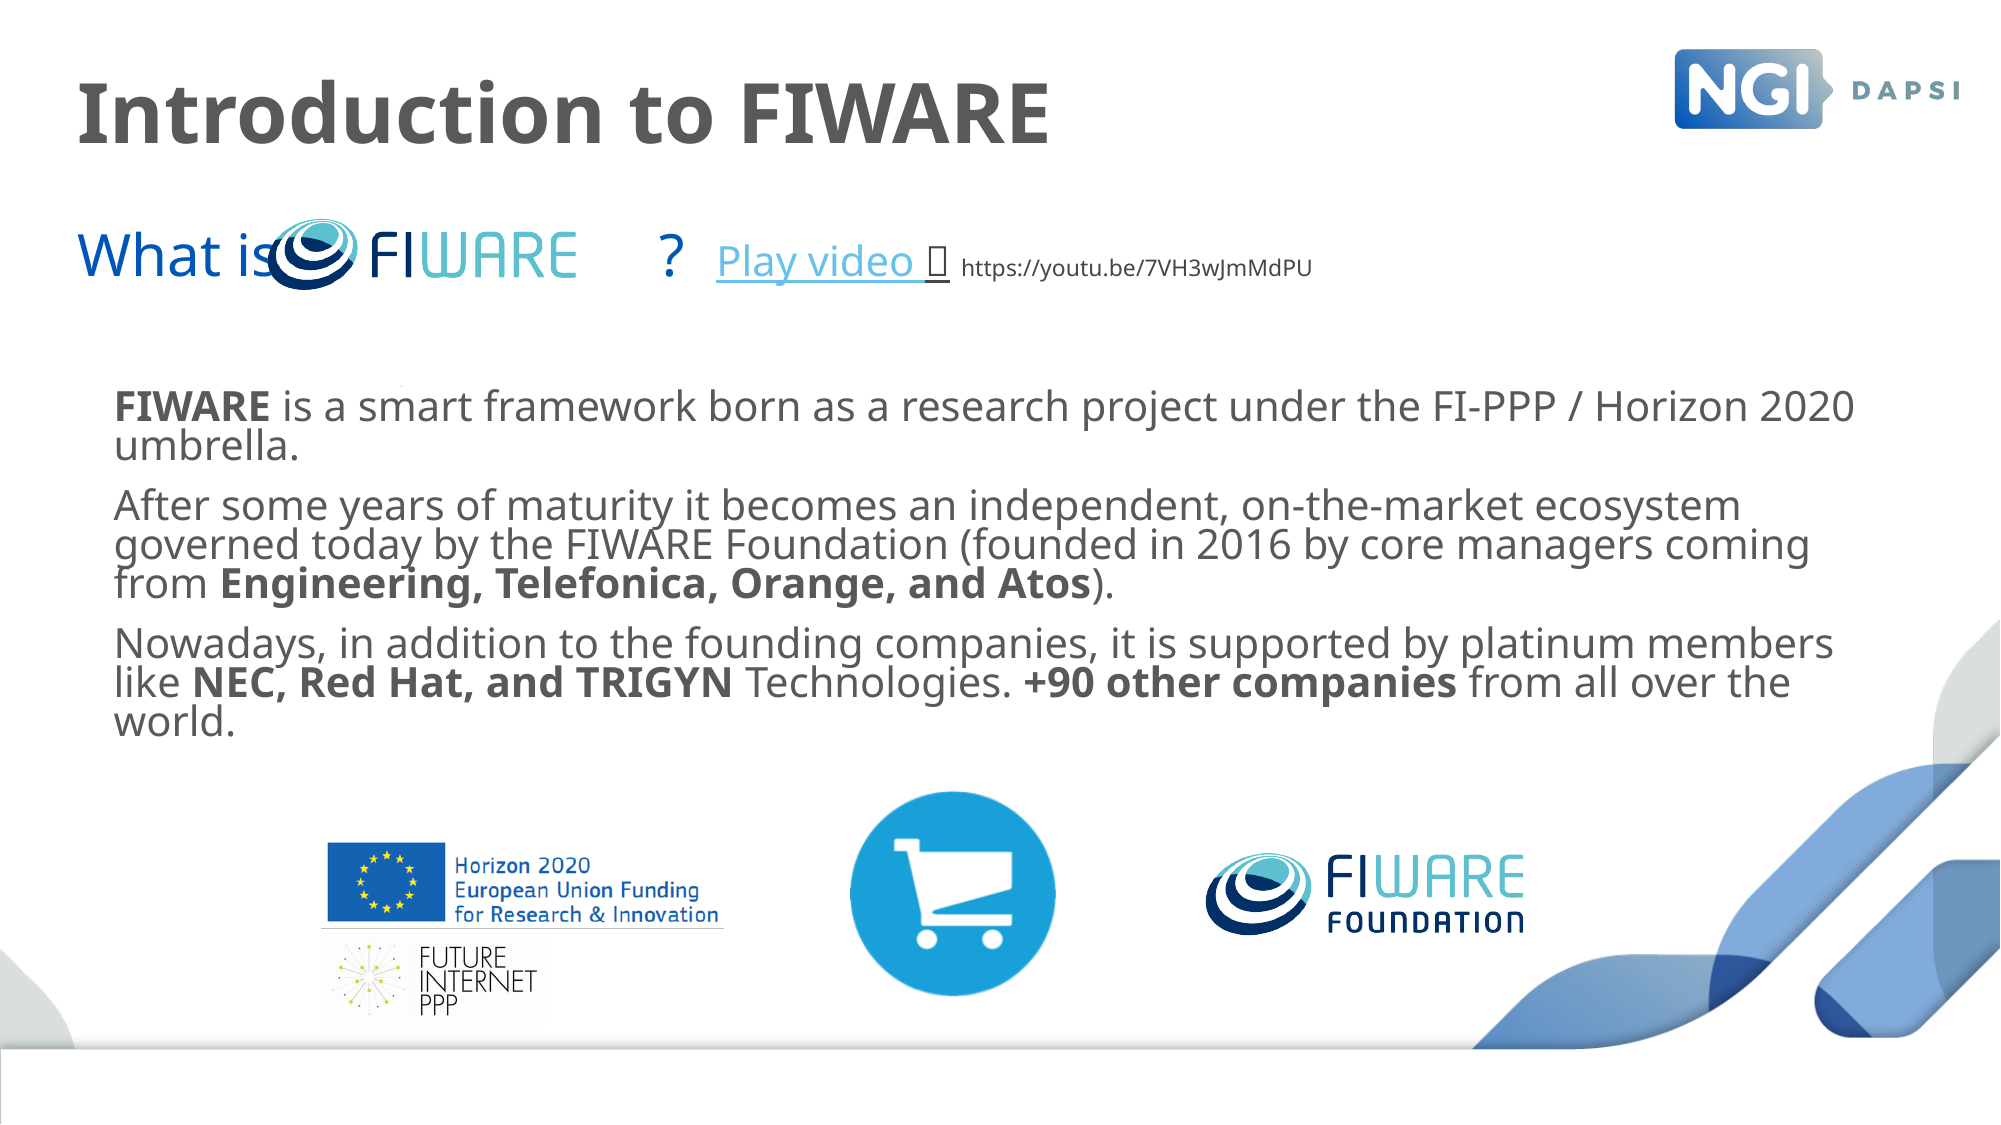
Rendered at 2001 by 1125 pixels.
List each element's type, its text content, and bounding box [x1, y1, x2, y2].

list FIWARE is a smart framework born as a research project under the FI-PPP / Horizon 2020 umbrella. After some years of maturity it becomes an independent, on-the-market ecosystem governed today by the FIWARE Foundation (founded in 2016 by core managers coming from Engineering, Telefonica, Orange, and Atos). Nowadays, in addition to the founding companies, it is supported by platinum members like NEC, Red Hat, and TRIGYN Technologies. +90 other companies from all over the world. [98, 382, 1889, 756]
picture [267, 218, 576, 290]
list Introduction to FIWARE [62, 46, 1638, 214]
picture [0, 588, 2000, 1124]
picture [1670, 44, 1972, 134]
list What is ? Play video  https://youtu.be/7VH3wJmMdPU [62, 219, 1621, 341]
